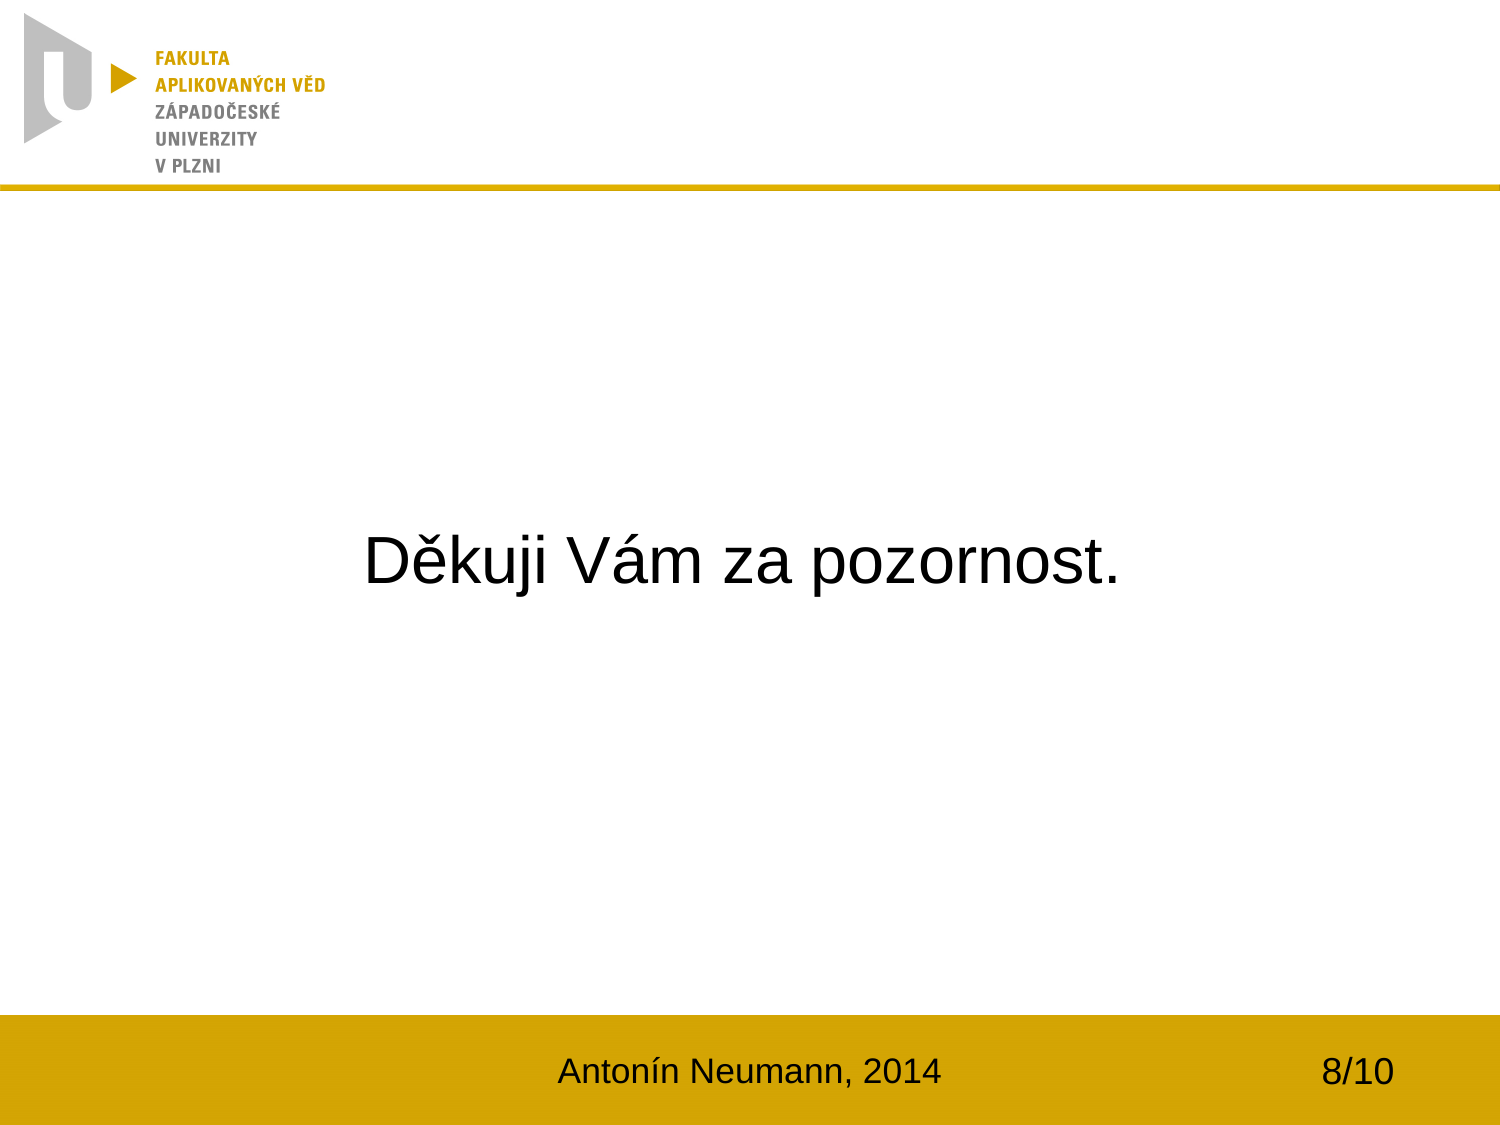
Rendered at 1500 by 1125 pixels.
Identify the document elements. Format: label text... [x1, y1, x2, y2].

text_box [1, 184, 1500, 191]
text_box <číslo>/10 [1331, 1039, 1500, 1100]
picture [24, 13, 325, 173]
picture [0, 1015, 1500, 1125]
picture [1326, 1072, 1331, 1082]
list Děkuji Vám za pozornost. [348, 509, 1152, 616]
text_box Antonín Neumann, 2014 [542, 1041, 958, 1099]
